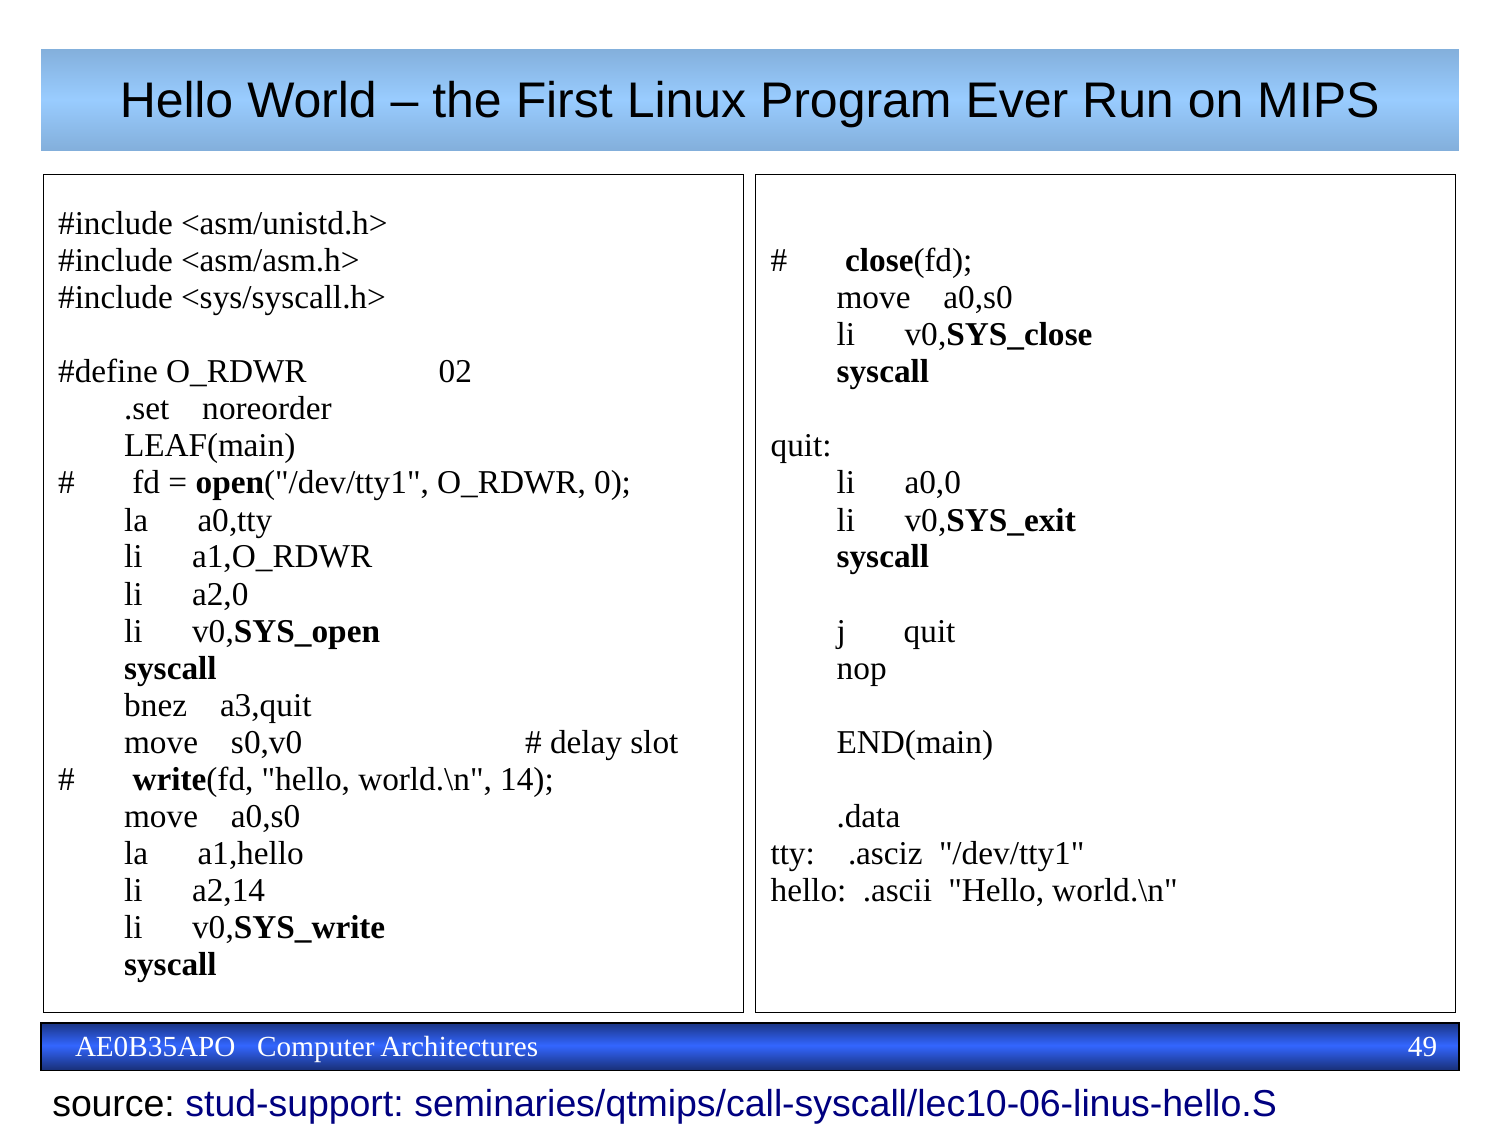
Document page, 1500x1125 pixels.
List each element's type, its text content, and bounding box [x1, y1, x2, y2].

text_box # close(fd); move a0,s0 li v0,SYS_close syscall quit: li a0,0 li v0,SYS_exit syscall j quit nop END(main) .data tty: .asciz "/dev/tty1" hello: .ascii "Hello, world.\n" [755, 174, 1456, 1013]
text_box #include <asm/unistd.h> #include <asm/asm.h> #include <sys/syscall.h> #define O_RDWR 02 .set noreorder LEAF(main) # fd = open("/dev/tty1", O_RDWR, 0); la a0,tty li a1,O_RDWR li a2,0 li v0,SYS_open syscall bnez a3,quit move s0,v0 # delay slot # write(fd, "hello, world.\n", 14); move a0,s0 la a1,hello li a2,14 li v0,SYS_write syscall [43, 174, 744, 1013]
text_box source: stud-support: seminaries/qtmips/call-syscall/lec10-06-linus-hello.S [37, 1074, 1438, 1125]
title Hello World – the First Linux Program Ever Run on MIPS [41, 49, 1459, 151]
